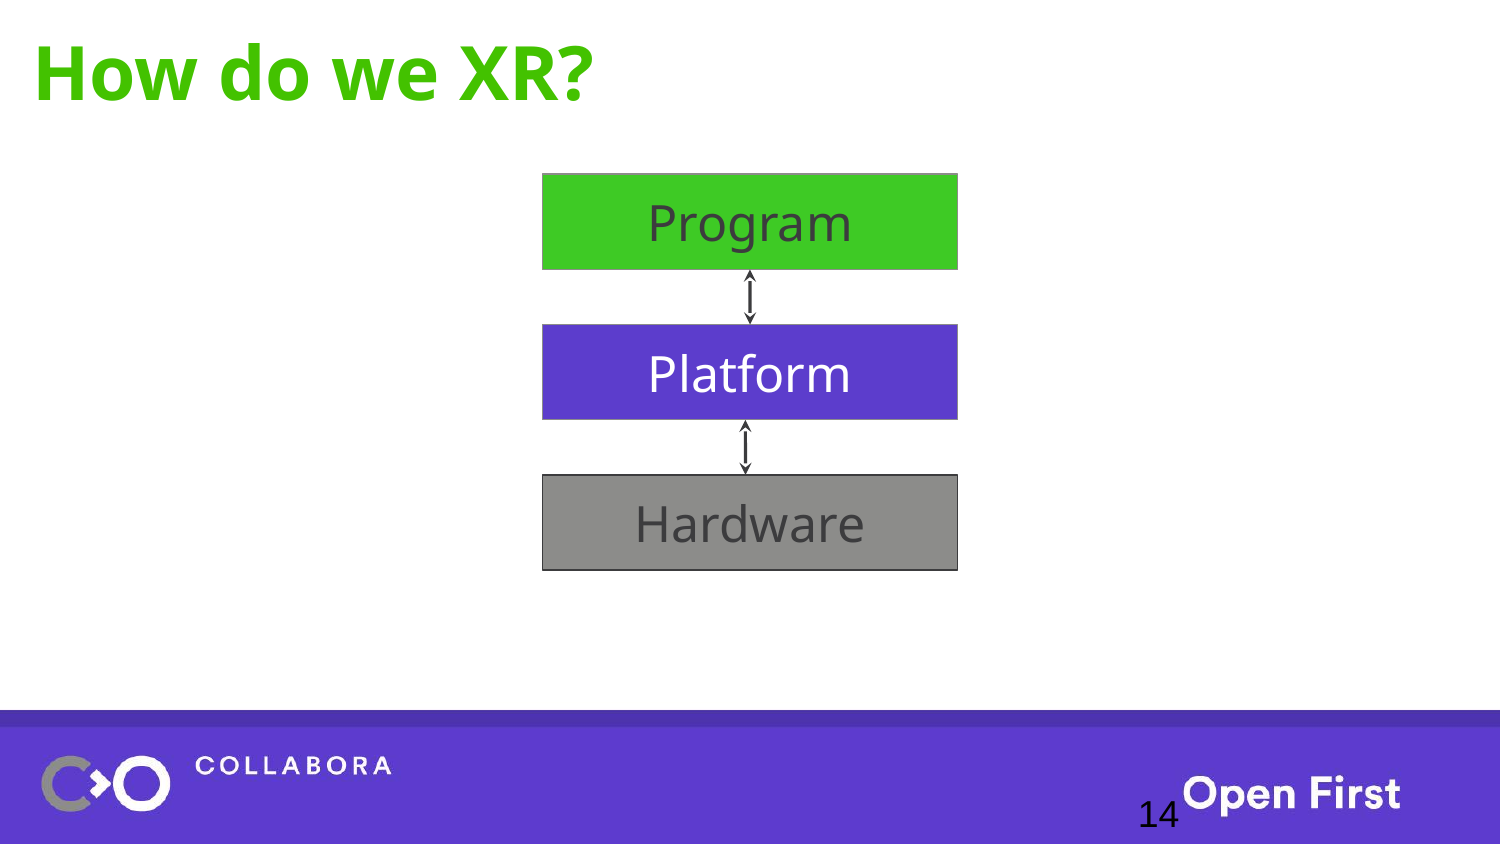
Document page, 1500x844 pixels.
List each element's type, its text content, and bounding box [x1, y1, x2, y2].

text_box Program [542, 174, 958, 270]
text_box How do we XR? [32, 25, 1459, 175]
picture [0, 0, 1500, 844]
text_box Platform [542, 324, 958, 420]
text_box Hardware [542, 474, 958, 571]
